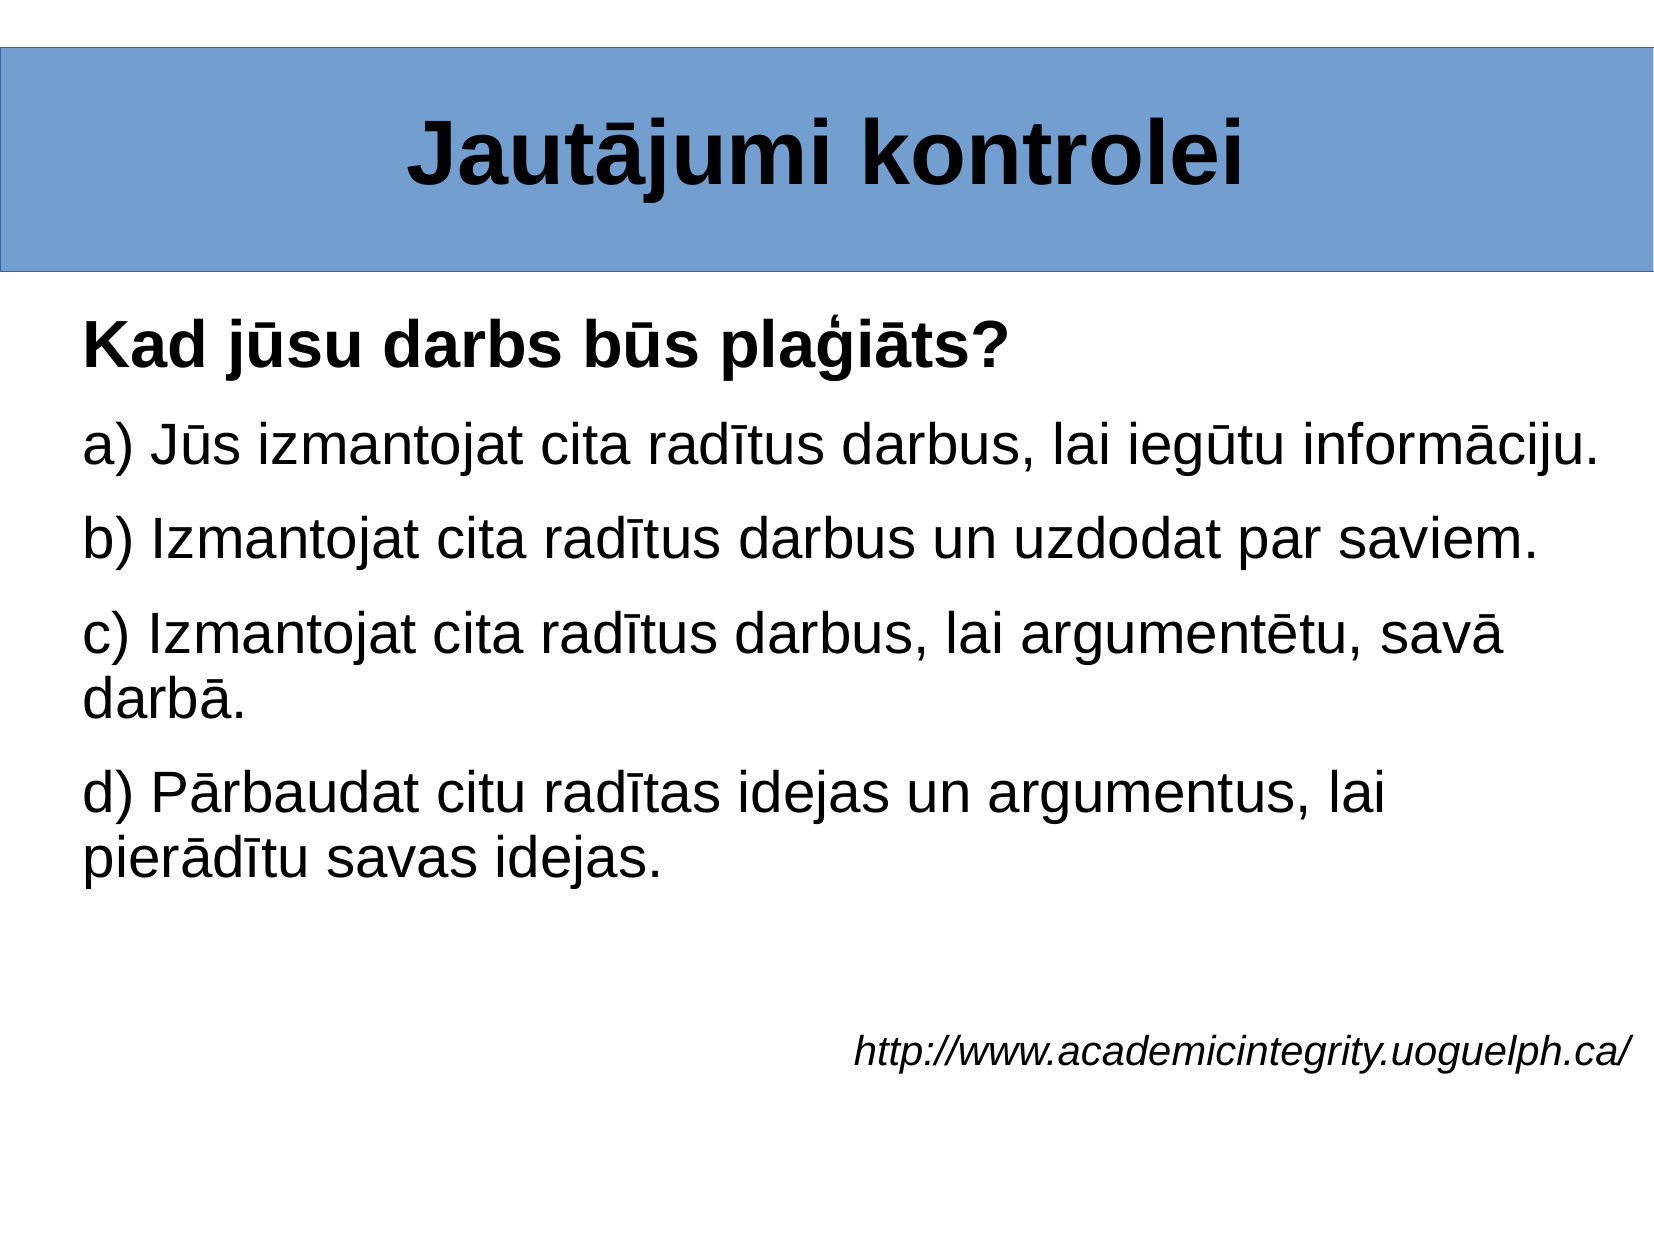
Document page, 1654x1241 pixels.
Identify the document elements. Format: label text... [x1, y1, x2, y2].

title Jautājumi kontrolei [82, 49, 1571, 257]
list Kad jūsu darbs būs plaģiāts? a) Jūs izmantojat cita radītus darbus, lai iegūtu informāciju. b) Izmantojat cita radītus darbus un uzdodat par saviem. c) Izmantojat cita radītus darbus, lai argumentētu, savā darbā. d) Pārbaudat citu radītas idejas un argumentus, lai pierādītu savas idejas. [82, 307, 1619, 1027]
text_box http://www.academicintegrity.uoguelph.ca/ [0, 1027, 1631, 1241]
text_box [0, 47, 1654, 272]
